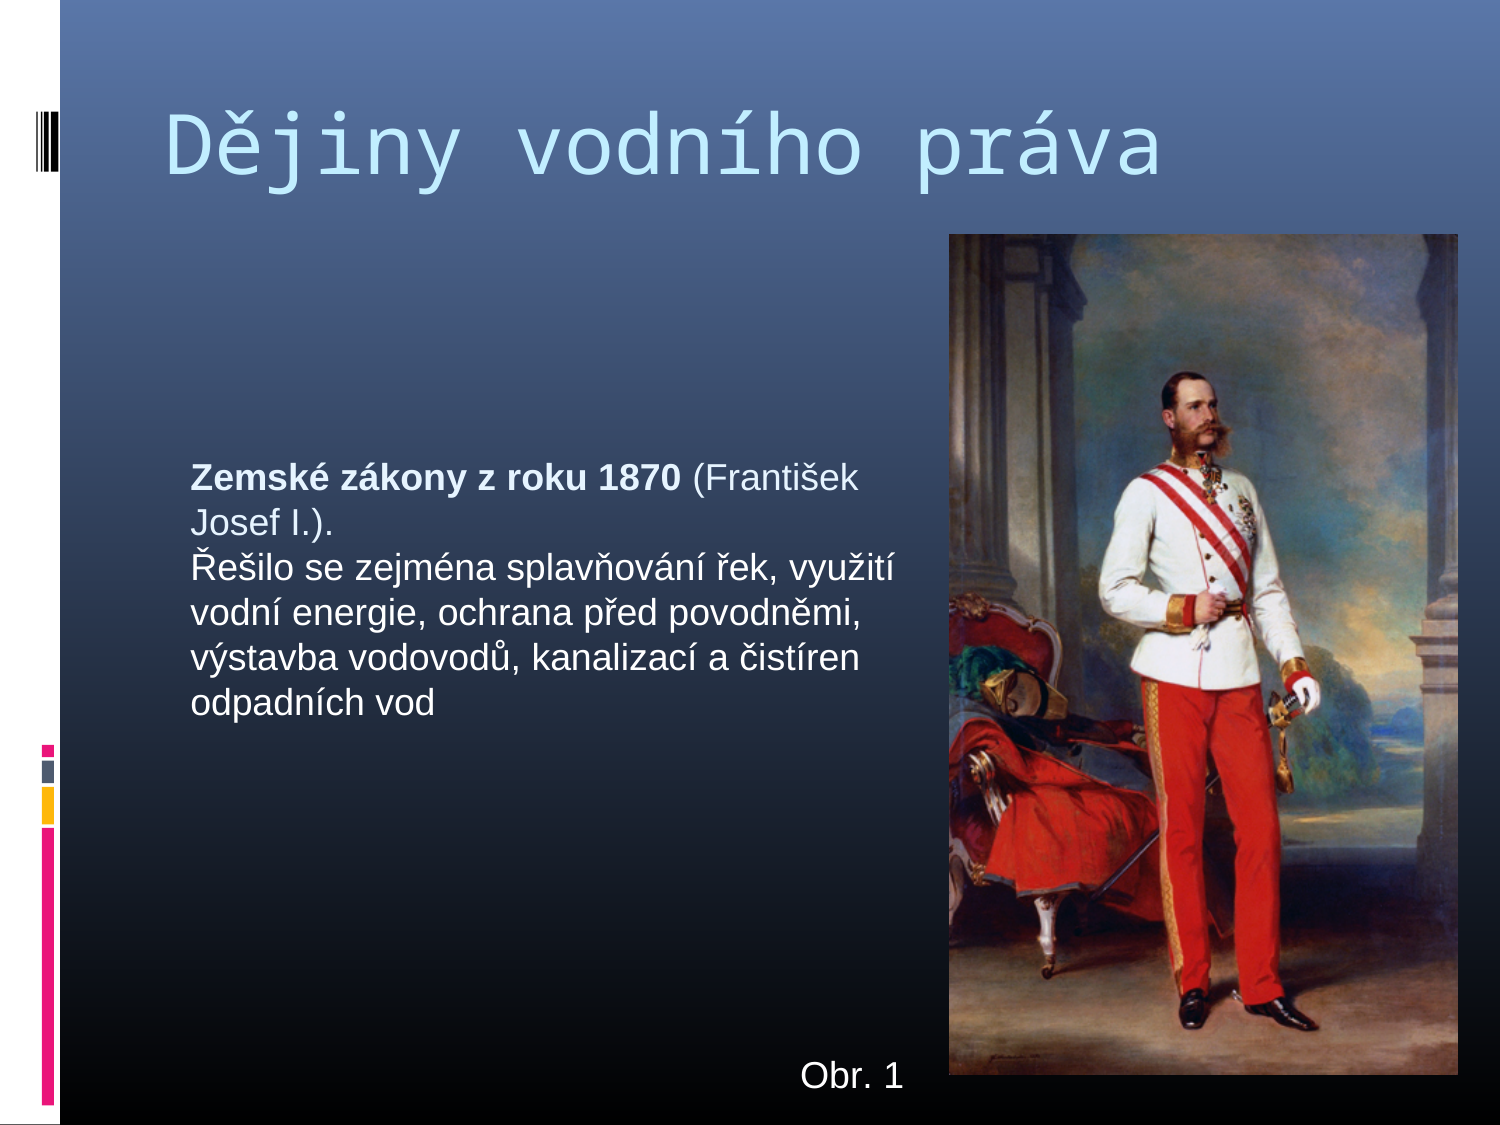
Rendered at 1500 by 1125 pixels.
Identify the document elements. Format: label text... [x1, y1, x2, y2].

text_box Obr. 1 [785, 1042, 926, 1104]
picture [949, 234, 1458, 1075]
title Dějiny vodního práva [150, 84, 1426, 235]
text_box Zemské zákony z roku 1870 (František Josef I.). Řešilo se zejména splavňování řek, využití vodní energie, ochrana před povodněmi, výstavba vodovodů, kanalizací a čistíren odpadních vod [175, 445, 914, 776]
